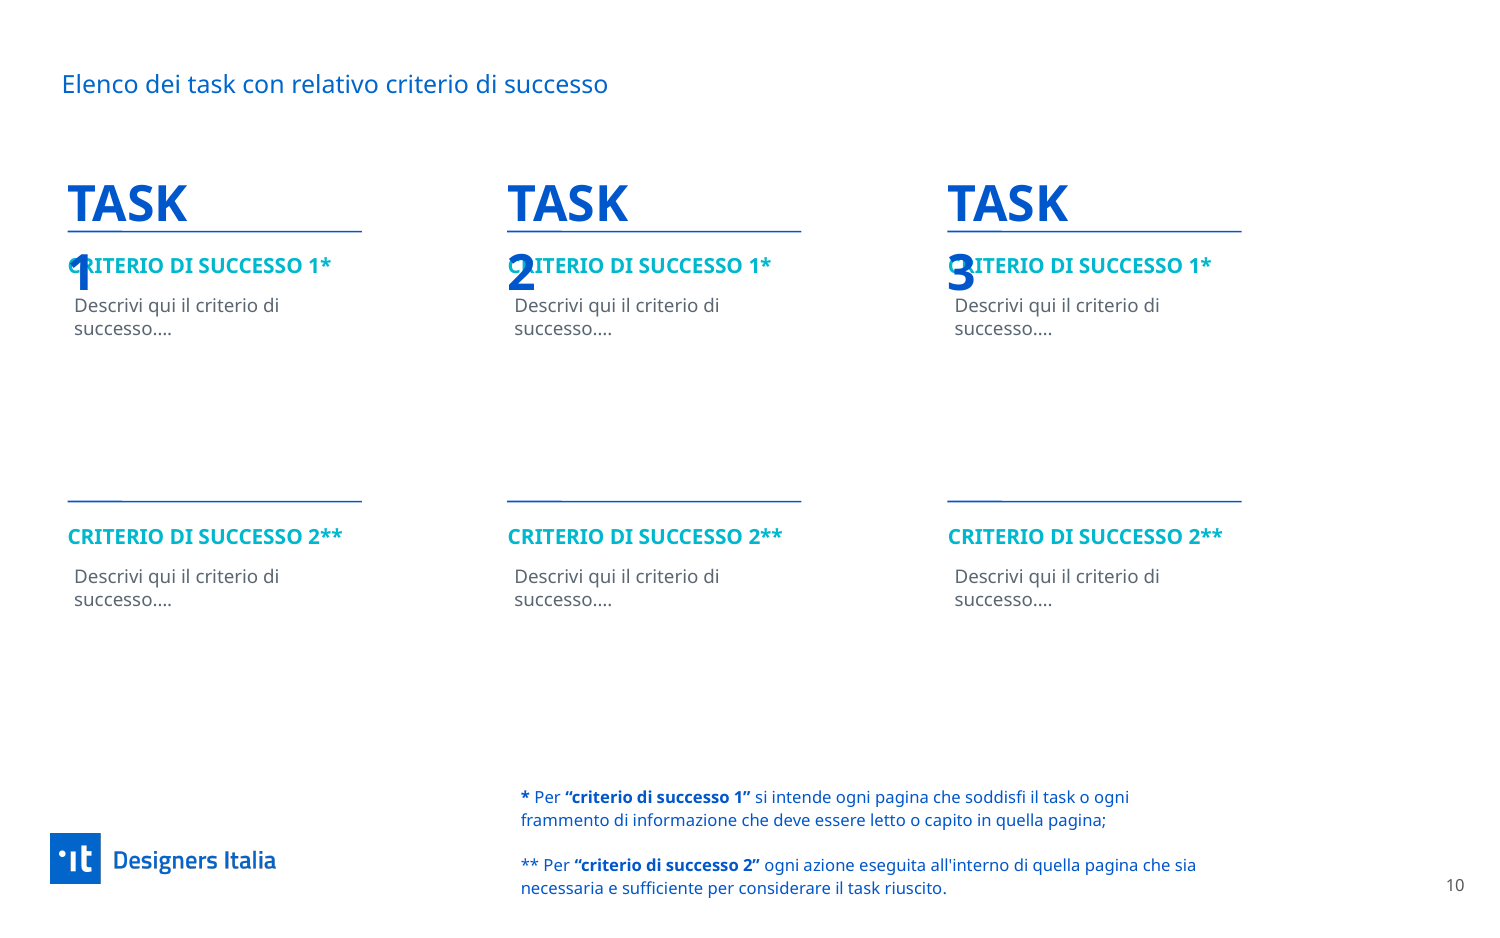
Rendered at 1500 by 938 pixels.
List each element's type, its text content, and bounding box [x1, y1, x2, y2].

text_box CRITERIO DI SUCCESSO 1* [492, 233, 816, 293]
text_box * Per “criterio di successo 1” si intende ogni pagina che soddisfi il task o ogni frammento di informazione che deve essere letto o capito in quella pagina; ** Per “criterio di successo 2” ogni azione eseguita all'interno di quella pagina che sia necessaria e sufficiente per considerare il task riuscito. [505, 768, 1230, 862]
text_box Descrivi qui il criterio di successo…. [59, 293, 357, 401]
text_box TASK 3 [932, 147, 1118, 207]
text_box CRITERIO DI SUCCESSO 1* [52, 233, 364, 293]
slide_number <number> [1389, 849, 1480, 922]
text_box Descrivi qui il criterio di successo…. [939, 565, 1238, 672]
text_box CRITERIO DI SUCCESSO 2** [932, 505, 1275, 565]
text_box Descrivi qui il criterio di successo…. [499, 293, 797, 401]
text_box TASK 1 [52, 147, 238, 207]
text_box TASK 2 [492, 147, 678, 207]
text_box Descrivi qui il criterio di successo…. [59, 565, 357, 672]
text_box CRITERIO DI SUCCESSO 2** [492, 505, 862, 565]
text_box Descrivi qui il criterio di successo…. [499, 565, 797, 672]
text_box TASK 1 [105, 192, 114, 206]
text_box CRITERIO DI SUCCESSO 1* [932, 233, 1275, 293]
text_box Descrivi qui il criterio di successo…. [939, 293, 1238, 401]
text_box TASK 3 [986, 192, 995, 206]
text_box TASK 2 [546, 192, 555, 206]
picture [50, 833, 289, 884]
text_box Elenco dei task con relativo criterio di successo [46, 58, 684, 110]
text_box CRITERIO DI SUCCESSO 2** [52, 505, 364, 565]
